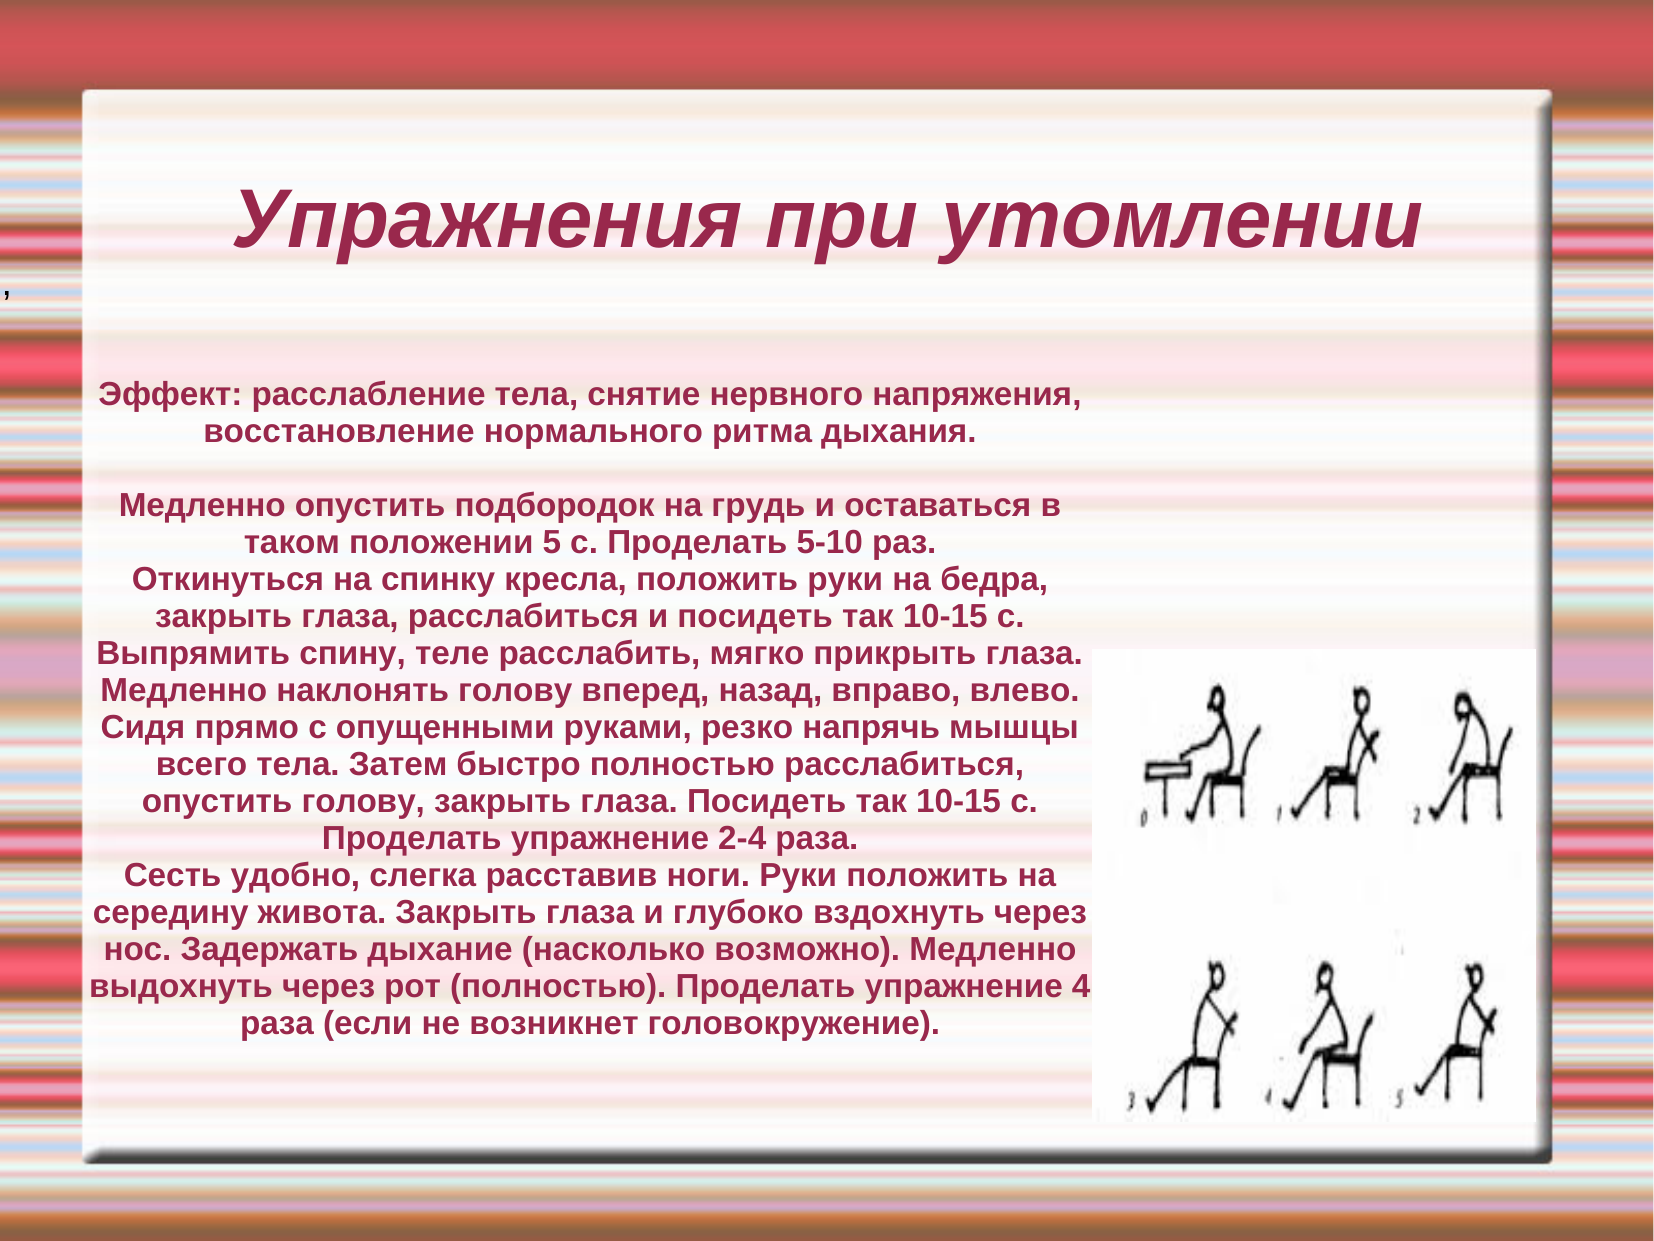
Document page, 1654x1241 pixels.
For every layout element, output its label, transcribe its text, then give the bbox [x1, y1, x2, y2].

subtitle Эффект: расслабление тела, снятие нервного напряжения, восстановление нормального ритма дыхания. Медленно опустить подбородок на грудь и оставаться в таком положении 5 с. Проделать 5-10 раз. Откинуться на спинку кресла, положить руки на бедра, закрыть глаза, расслабиться и посидеть так 10-15 с. Выпрямить спину, теле расслабить, мягко прикрыть глаза. Медленно наклонять голову вперед, назад, вправо, влево. Сидя прямо с опущенными руками, резко напрячь мышцы всего тела. Затем быстро полностью расслабиться, опустить голову, закрыть глаза. Посидеть так 10-15 с. Проделать упражнение 2-4 раза. Сесть удобно, слегка расставив ноги. Руки положить на середину живота. Закрыть глаза и глубоко вздохнуть через нос. Задержать дыхание (насколько возможно). Медленно выдохнуть через рот (полностью). Проделать упражнение 4 раза (если не возникнет головокружение). [88, 265, 1093, 1152]
title Упражнения при утомлении [121, 114, 1534, 254]
picture [0, 649, 1654, 1241]
picture [0, 0, 1654, 254]
text_box , [0, 254, 1654, 984]
